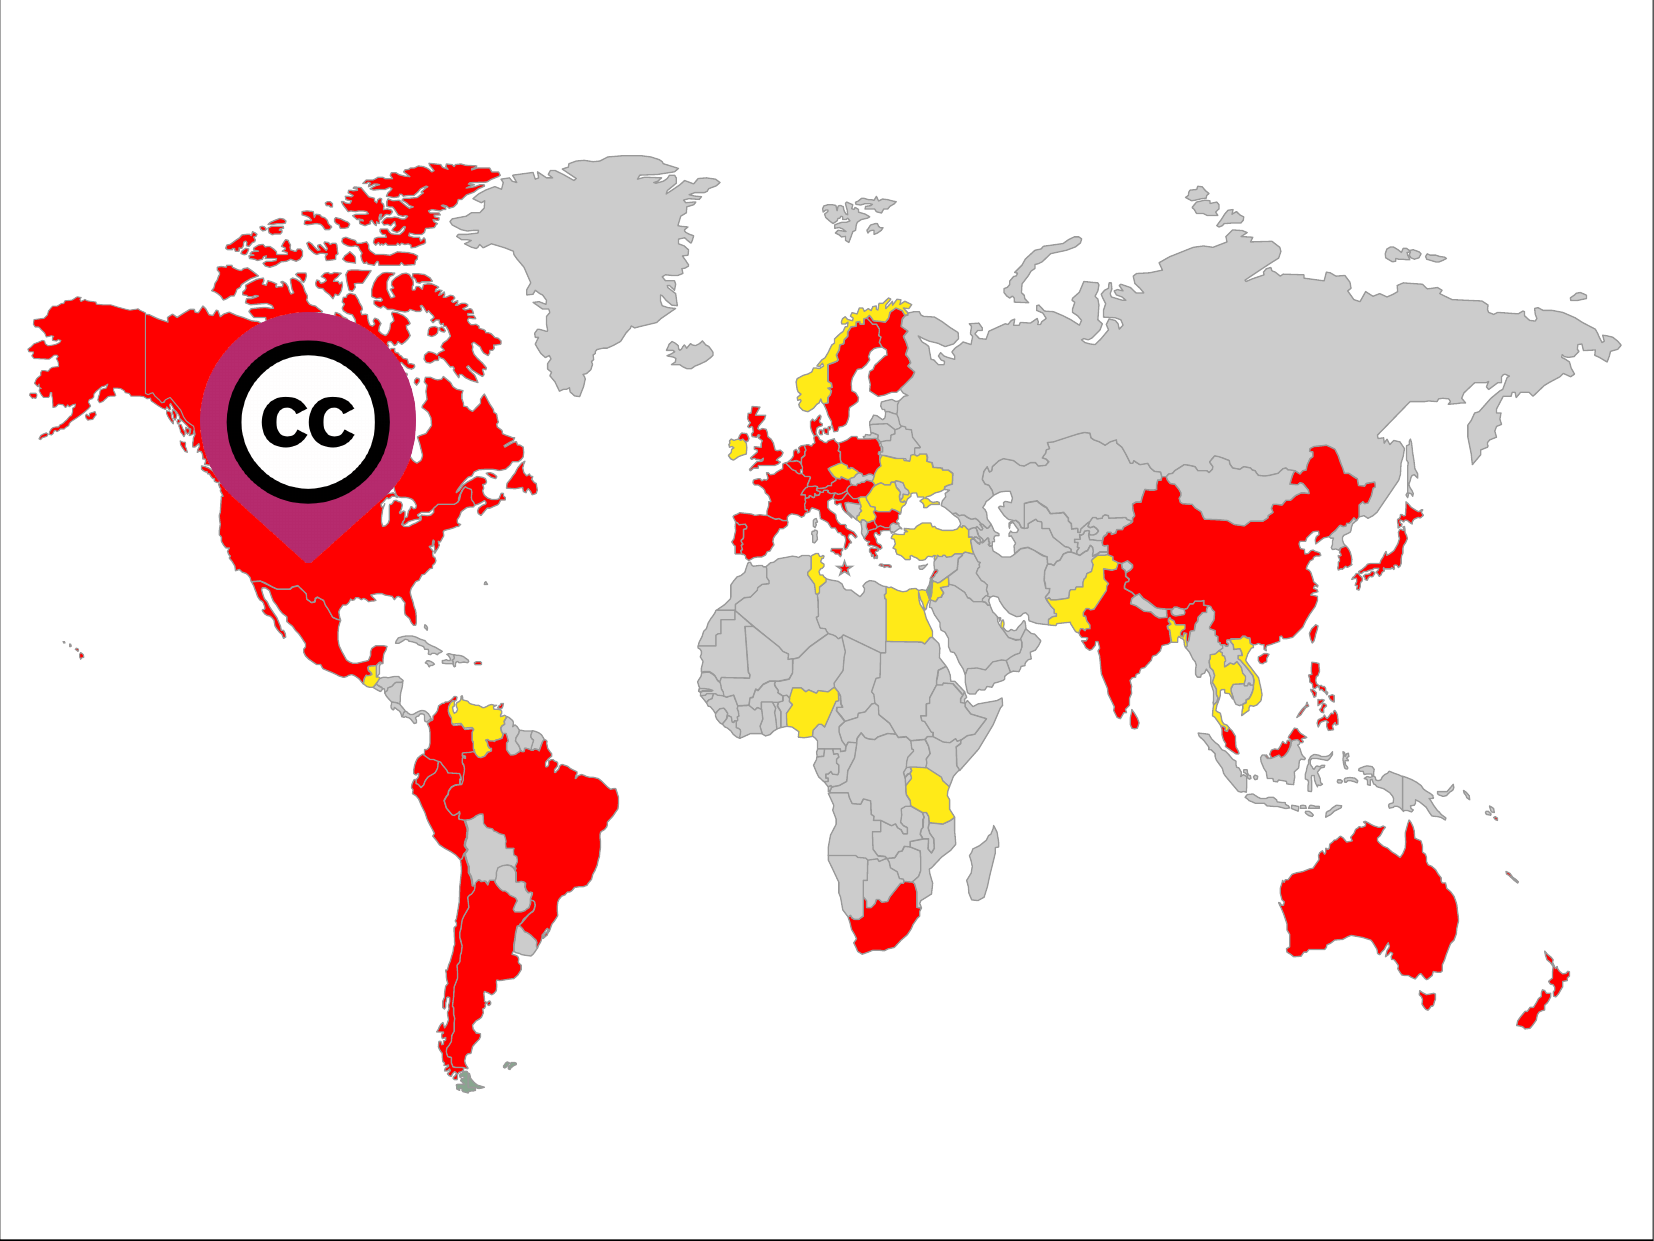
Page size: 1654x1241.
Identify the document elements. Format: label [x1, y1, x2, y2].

text_box [1245, 793, 1290, 809]
text_box [1309, 624, 1319, 643]
text_box [918, 563, 928, 570]
text_box [342, 293, 363, 312]
text_box [1385, 247, 1422, 262]
text_box [1291, 805, 1299, 812]
text_box [180, 440, 188, 453]
text_box [1570, 292, 1587, 301]
text_box [341, 163, 501, 248]
text_box [813, 518, 818, 528]
text_box [1308, 805, 1320, 809]
text_box [306, 241, 339, 261]
text_box [1505, 871, 1519, 884]
text_box [822, 202, 870, 243]
text_box [240, 248, 249, 255]
text_box [503, 1061, 517, 1070]
text_box [1358, 765, 1446, 821]
text_box [1260, 728, 1307, 785]
text_box [1351, 501, 1424, 591]
text_box [1317, 699, 1327, 713]
text_box [836, 561, 853, 575]
text_box [225, 231, 258, 252]
text_box [1544, 951, 1570, 997]
text_box [1317, 710, 1339, 731]
text_box [1419, 990, 1436, 1011]
picture [200, 312, 416, 563]
text_box [1296, 702, 1309, 718]
text_box [248, 239, 303, 268]
text_box [267, 218, 287, 225]
text_box [1004, 236, 1082, 303]
text_box [966, 825, 999, 901]
text_box [879, 564, 892, 568]
text_box [79, 652, 84, 660]
text_box [325, 201, 333, 207]
text_box [506, 461, 538, 495]
text_box [315, 272, 343, 299]
text_box [1342, 751, 1349, 770]
text_box [728, 432, 749, 461]
text_box [697, 229, 1622, 955]
text_box [371, 272, 502, 383]
text_box [747, 406, 784, 471]
text_box [85, 411, 97, 421]
text_box [259, 226, 284, 235]
text_box [1185, 186, 1220, 216]
text_box [1437, 784, 1454, 797]
text_box [1308, 662, 1335, 703]
text_box [1344, 777, 1358, 783]
text_box [1406, 439, 1418, 498]
text_box [425, 660, 435, 667]
text_box [27, 296, 208, 453]
text_box [1258, 653, 1270, 664]
text_box [1305, 811, 1314, 817]
text_box [342, 251, 356, 264]
text_box [1305, 751, 1333, 792]
text_box [866, 223, 884, 235]
text_box [1516, 989, 1551, 1029]
text_box [1216, 209, 1244, 228]
text_box [1463, 790, 1470, 800]
text_box [242, 273, 323, 312]
text_box [211, 265, 259, 301]
text_box [449, 155, 721, 397]
text_box [334, 217, 350, 229]
text_box [442, 653, 469, 667]
text_box [1325, 805, 1342, 818]
text_box [233, 376, 619, 1094]
text_box [830, 548, 843, 557]
text_box [345, 269, 372, 292]
text_box [395, 635, 443, 655]
text_box [1425, 253, 1447, 262]
text_box [855, 196, 897, 214]
text_box [1278, 819, 1459, 980]
text_box [666, 340, 714, 369]
text_box [1198, 732, 1252, 793]
text_box [1485, 805, 1495, 816]
text_box [341, 237, 418, 266]
text_box [302, 210, 332, 230]
text_box [486, 472, 497, 479]
text_box [29, 393, 37, 399]
text_box [1130, 709, 1140, 729]
text_box [811, 529, 818, 544]
